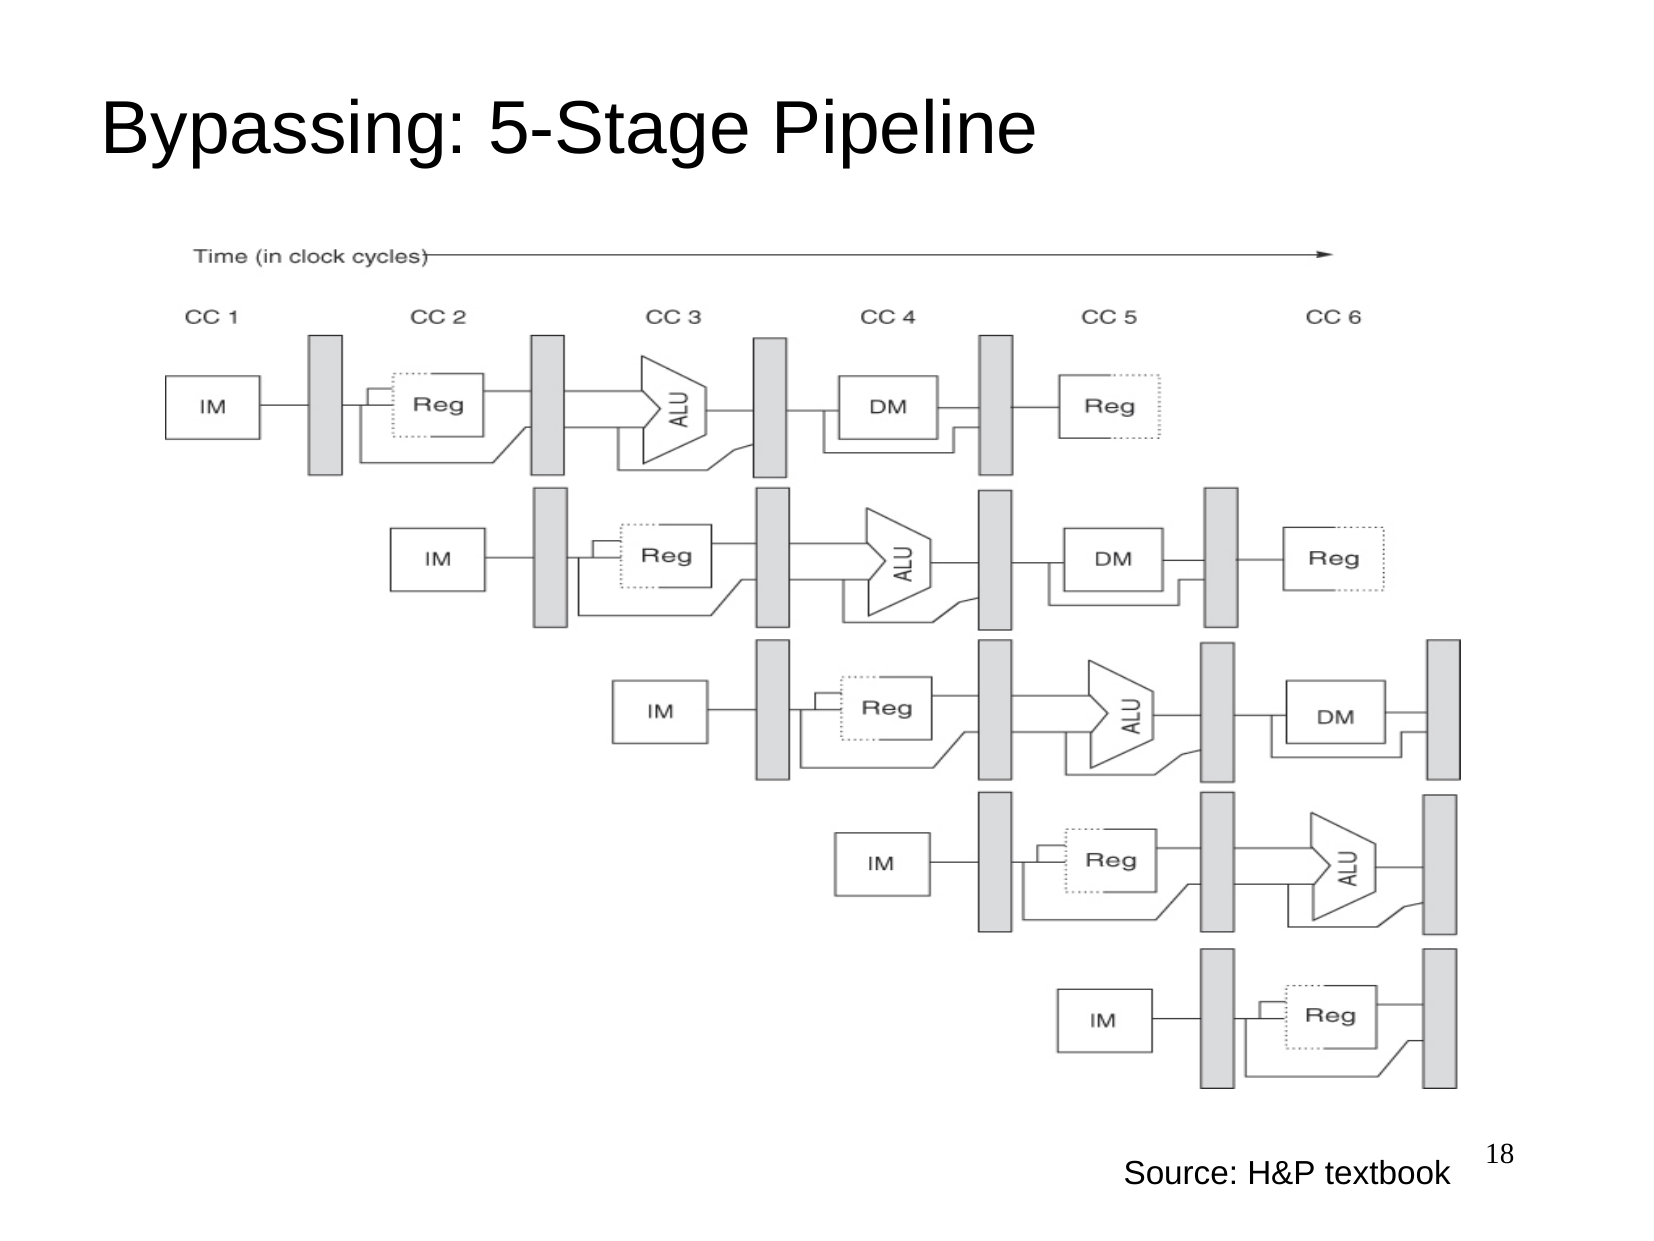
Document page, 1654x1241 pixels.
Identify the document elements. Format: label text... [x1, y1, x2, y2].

text_box <number> [1184, 1129, 1530, 1213]
text_box Bypassing: 5-Stage Pipeline [86, 71, 1055, 177]
text_box Source: H&P textbook [1108, 1143, 1467, 1199]
picture [165, 247, 1461, 1089]
